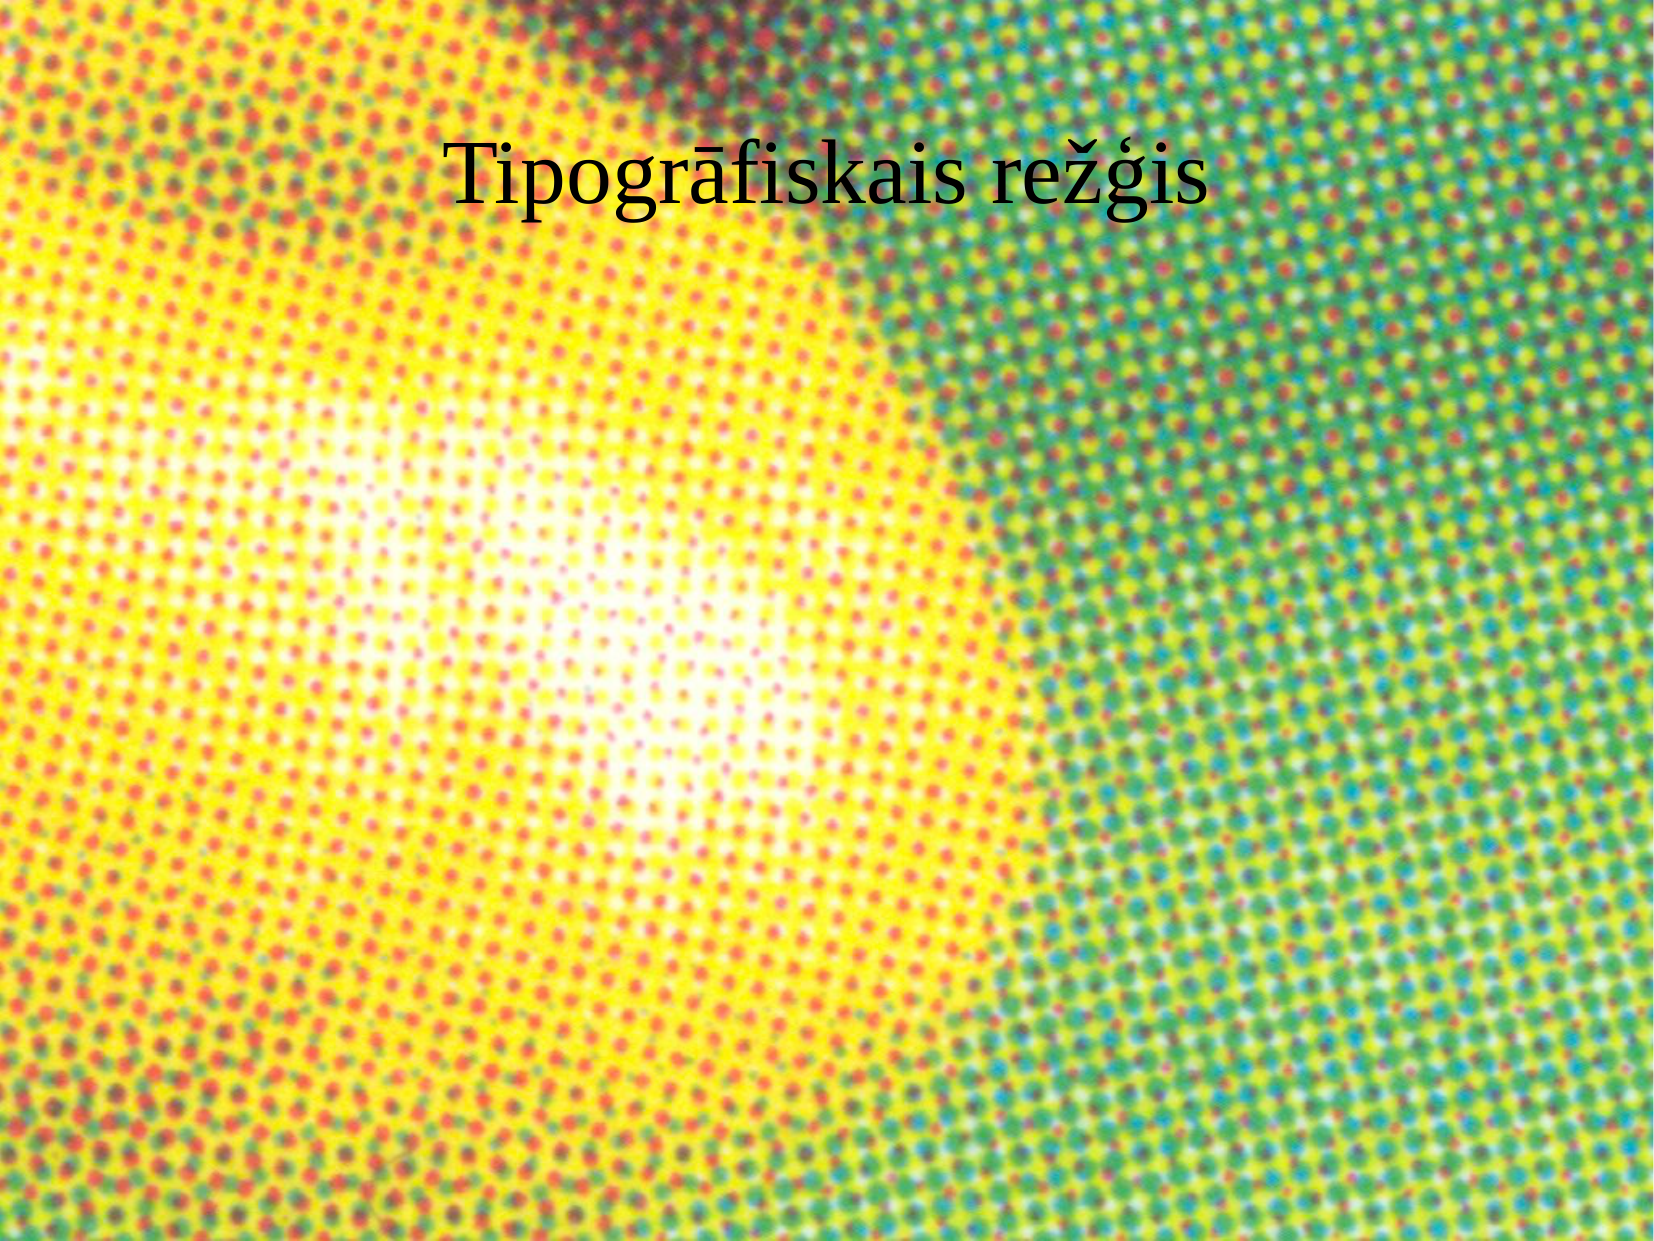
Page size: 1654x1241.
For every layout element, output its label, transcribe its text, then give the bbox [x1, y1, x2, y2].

picture [0, 0, 1654, 1241]
title Tipogrāfiskais režģis [29, 49, 1625, 296]
